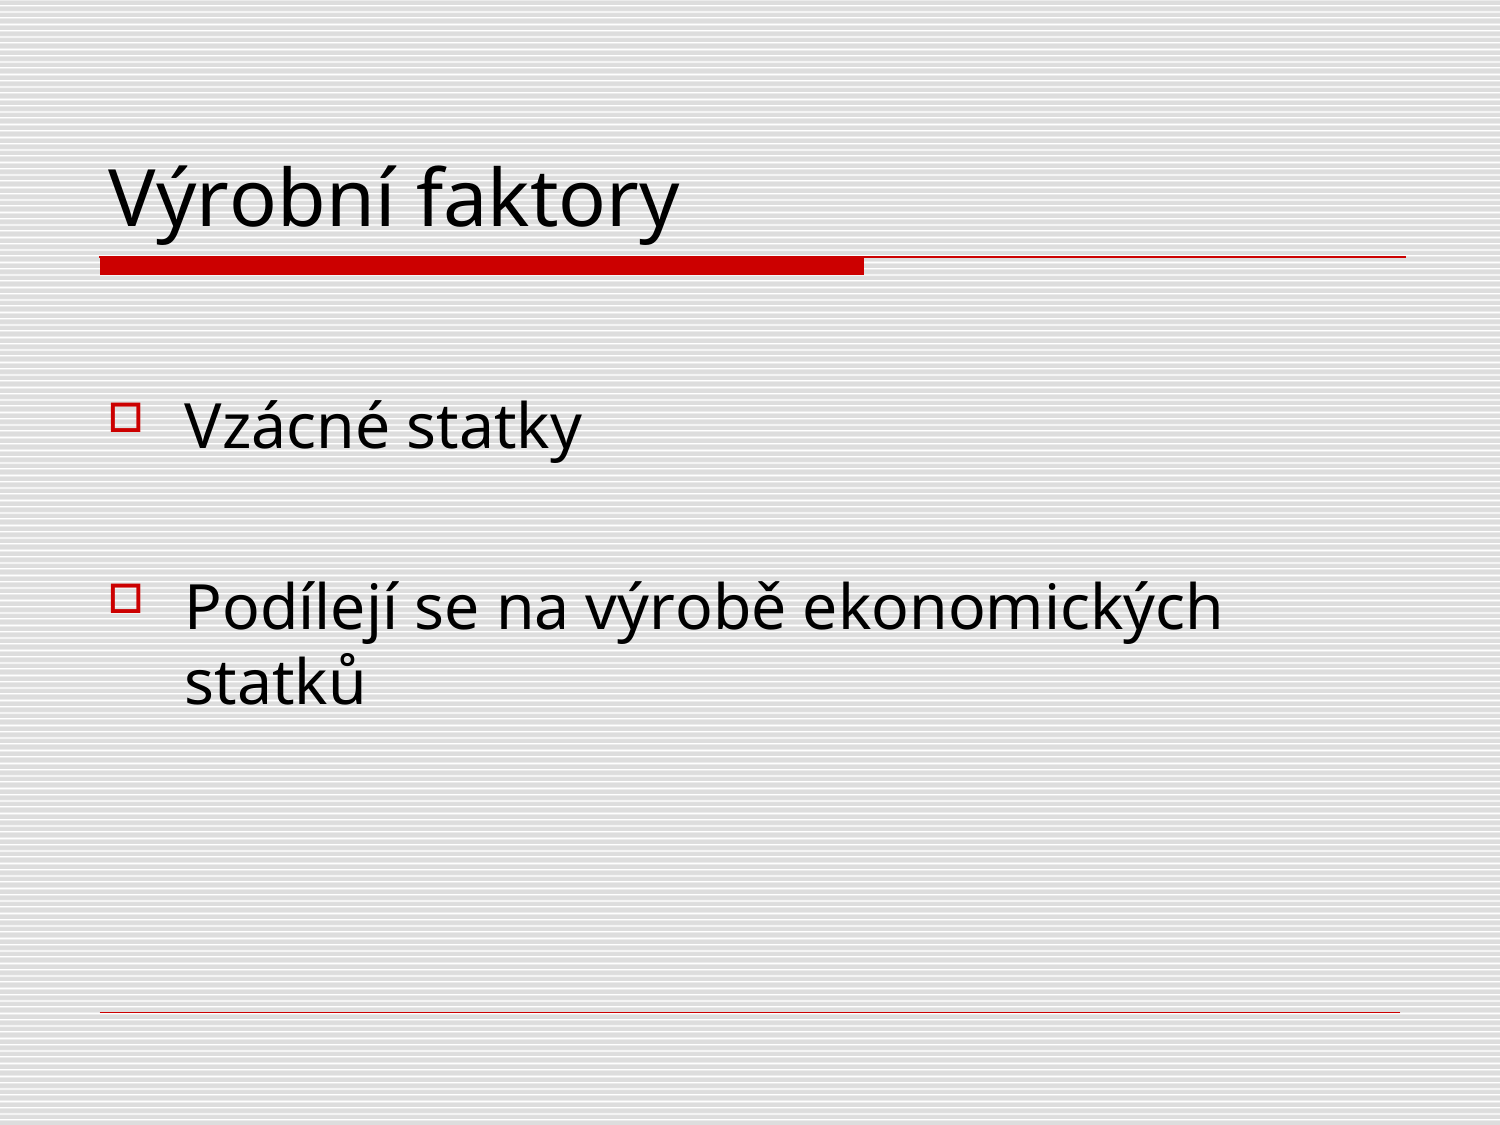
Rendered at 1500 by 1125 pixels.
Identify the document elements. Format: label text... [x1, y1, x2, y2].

list Vzácné statky Podílejí se na výrobě ekonomických statků [92, 287, 1406, 988]
title Výrobní faktory [94, 49, 1407, 250]
picture [0, 0, 1500, 1125]
